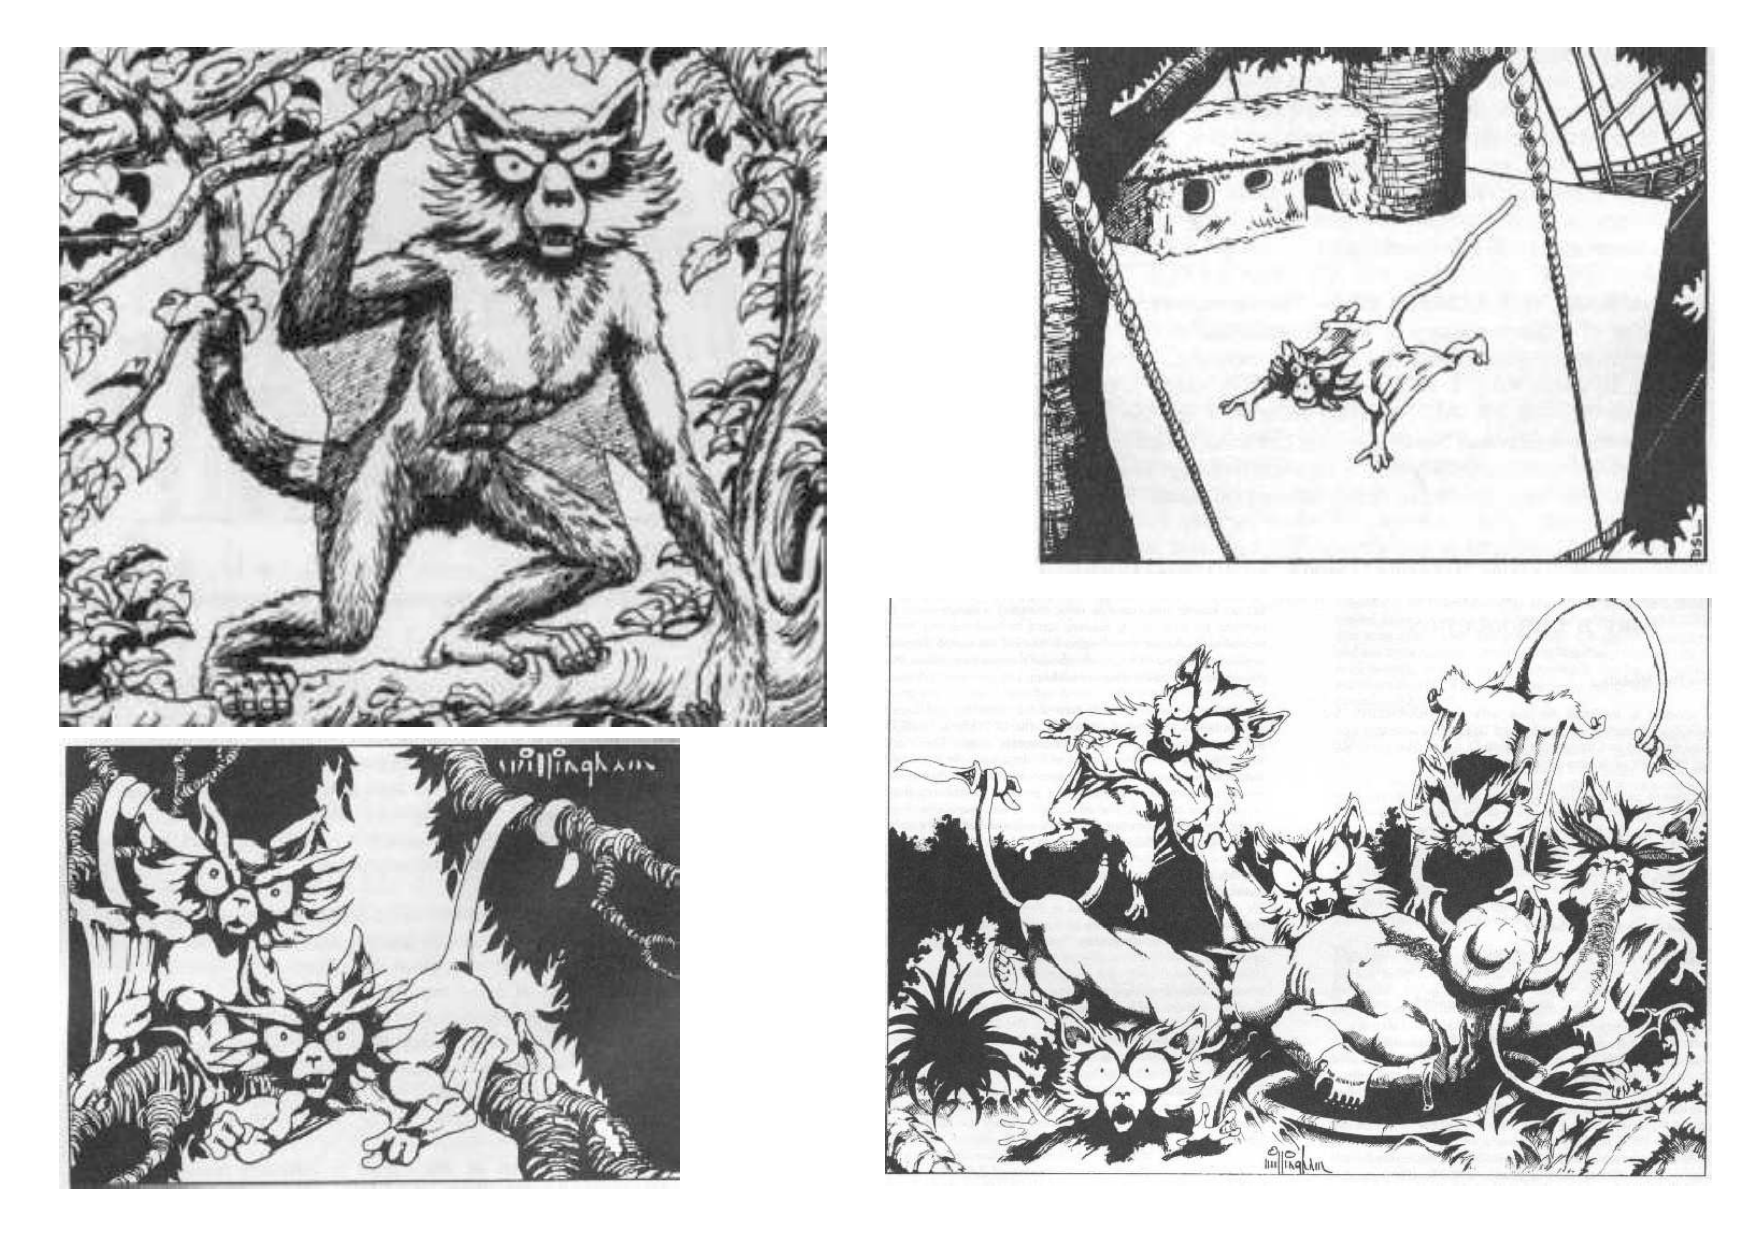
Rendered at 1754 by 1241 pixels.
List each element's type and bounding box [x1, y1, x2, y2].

picture [885, 598, 1712, 1186]
picture [59, 47, 827, 727]
picture [1033, 47, 1719, 574]
picture [59, 738, 680, 1189]
